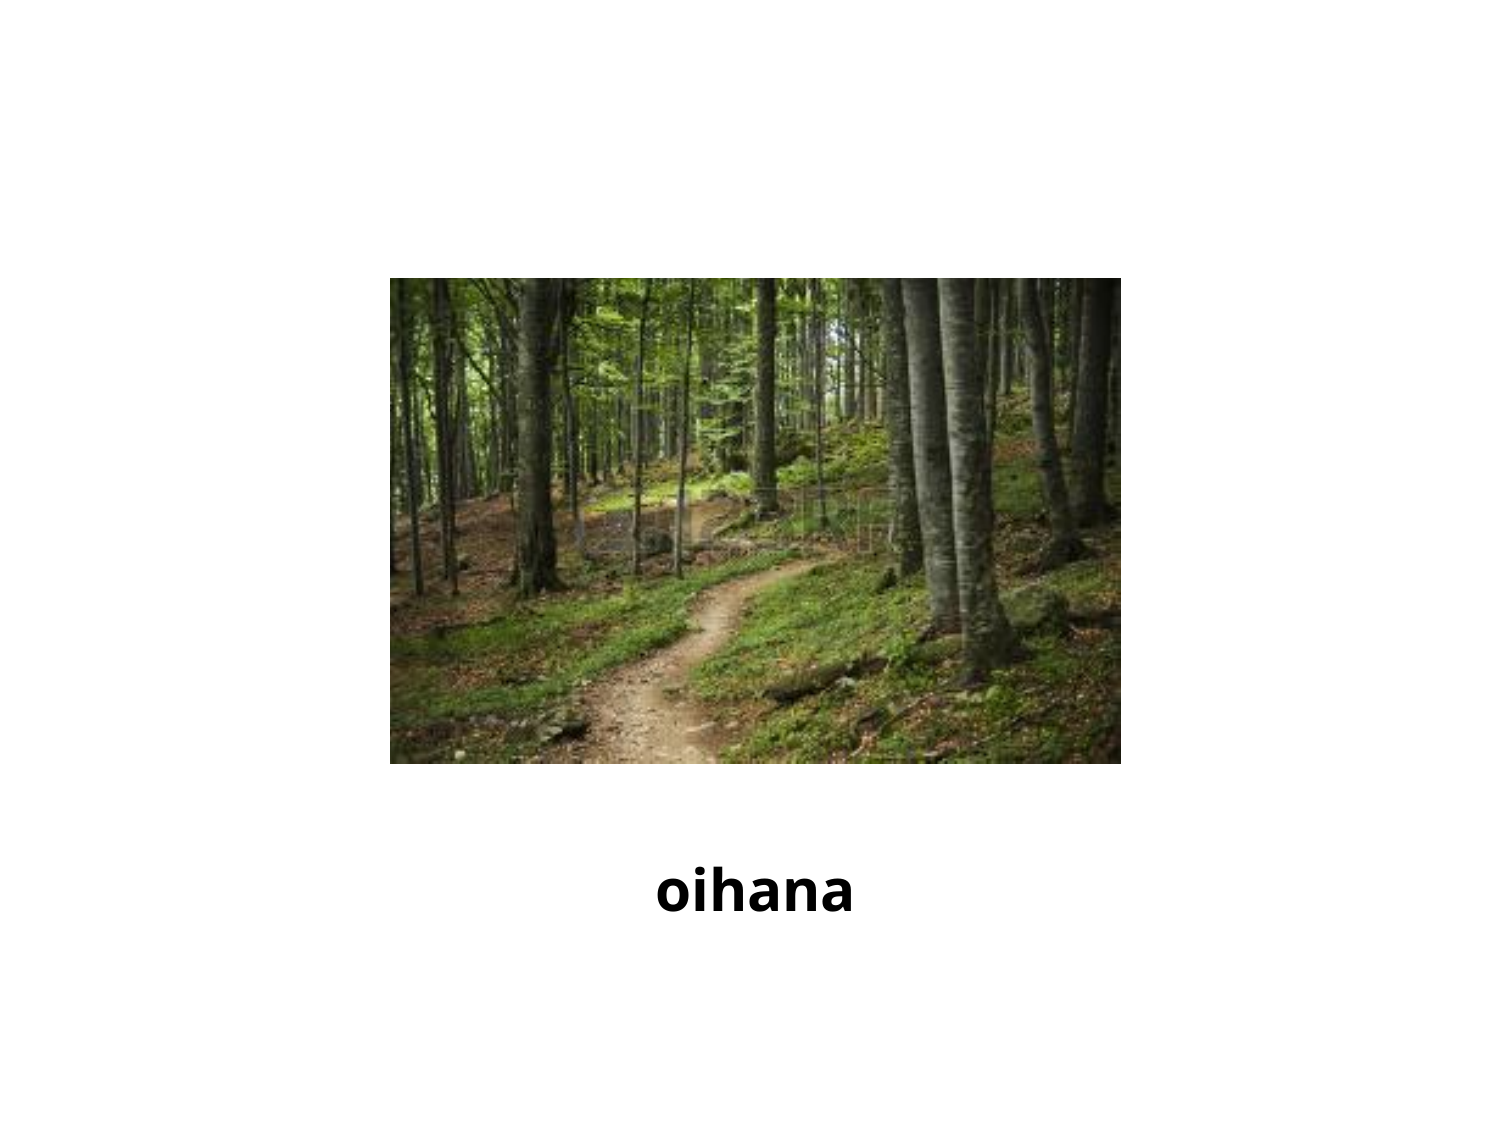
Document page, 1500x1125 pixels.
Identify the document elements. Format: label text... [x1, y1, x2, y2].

text_box oihana [478, 846, 1034, 931]
picture [390, 278, 1121, 764]
